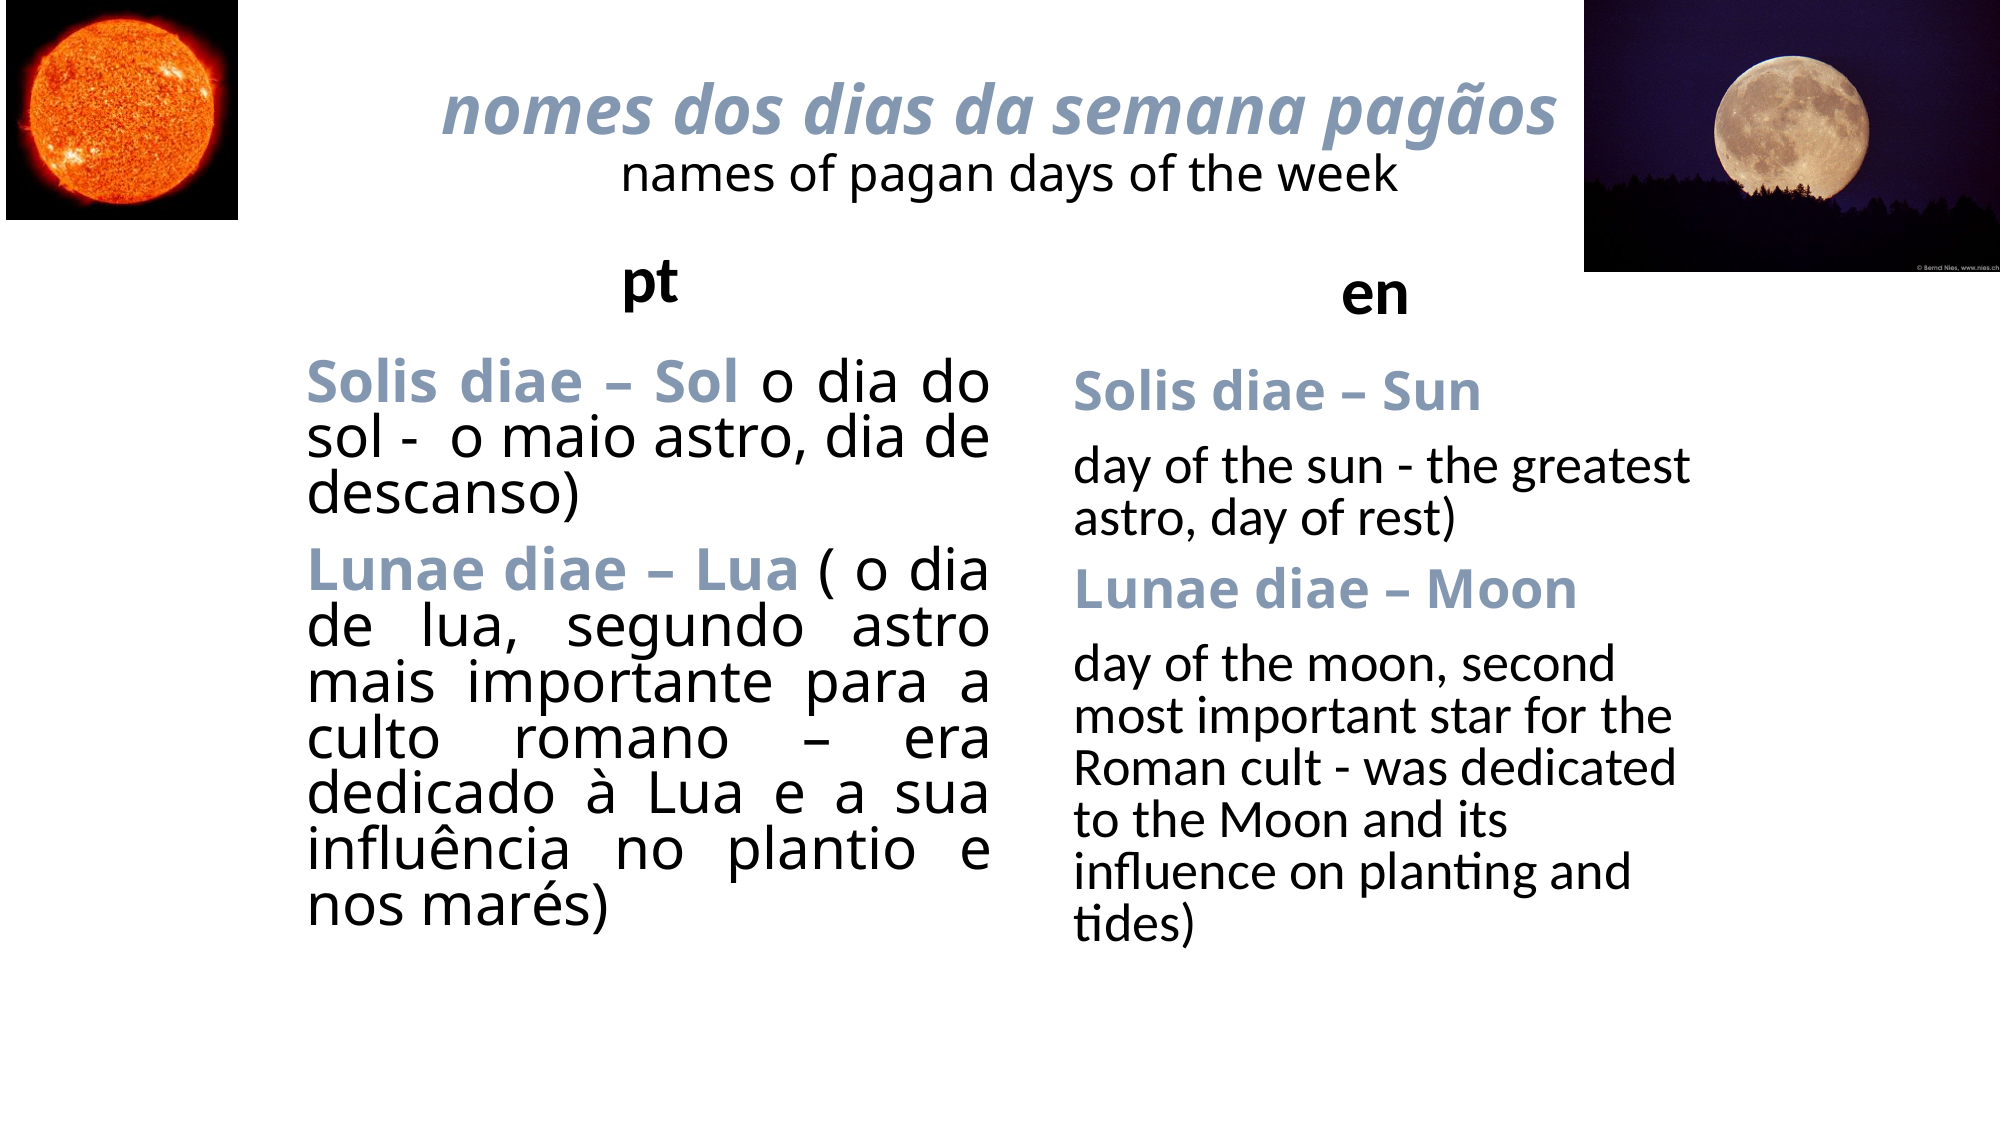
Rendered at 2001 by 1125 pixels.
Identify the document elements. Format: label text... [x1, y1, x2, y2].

list Solis diae – Sun day of the sun - the greatest astro, day of rest) Lunae diae – Moon day of the moon, second most important star for the Roman cult - was dedicated to the Moon and its influence on planting and tides) [1059, 361, 1728, 1047]
list en [1023, 231, 1728, 337]
title nomes dos dias da semana pagãos names of pagan days of the week [303, 66, 1584, 212]
list Solis diae – Sol o dia do sol - o maio astro, dia de descanso) Lunae diae – Lua ( o dia de lua, segundo astro mais importante para a culto romano – era dedicado à Lua e a sua influência no plantio e nos marés) [291, 349, 1007, 1071]
picture [1584, 0, 2000, 272]
picture [6, 0, 238, 220]
list pt [291, 219, 996, 325]
